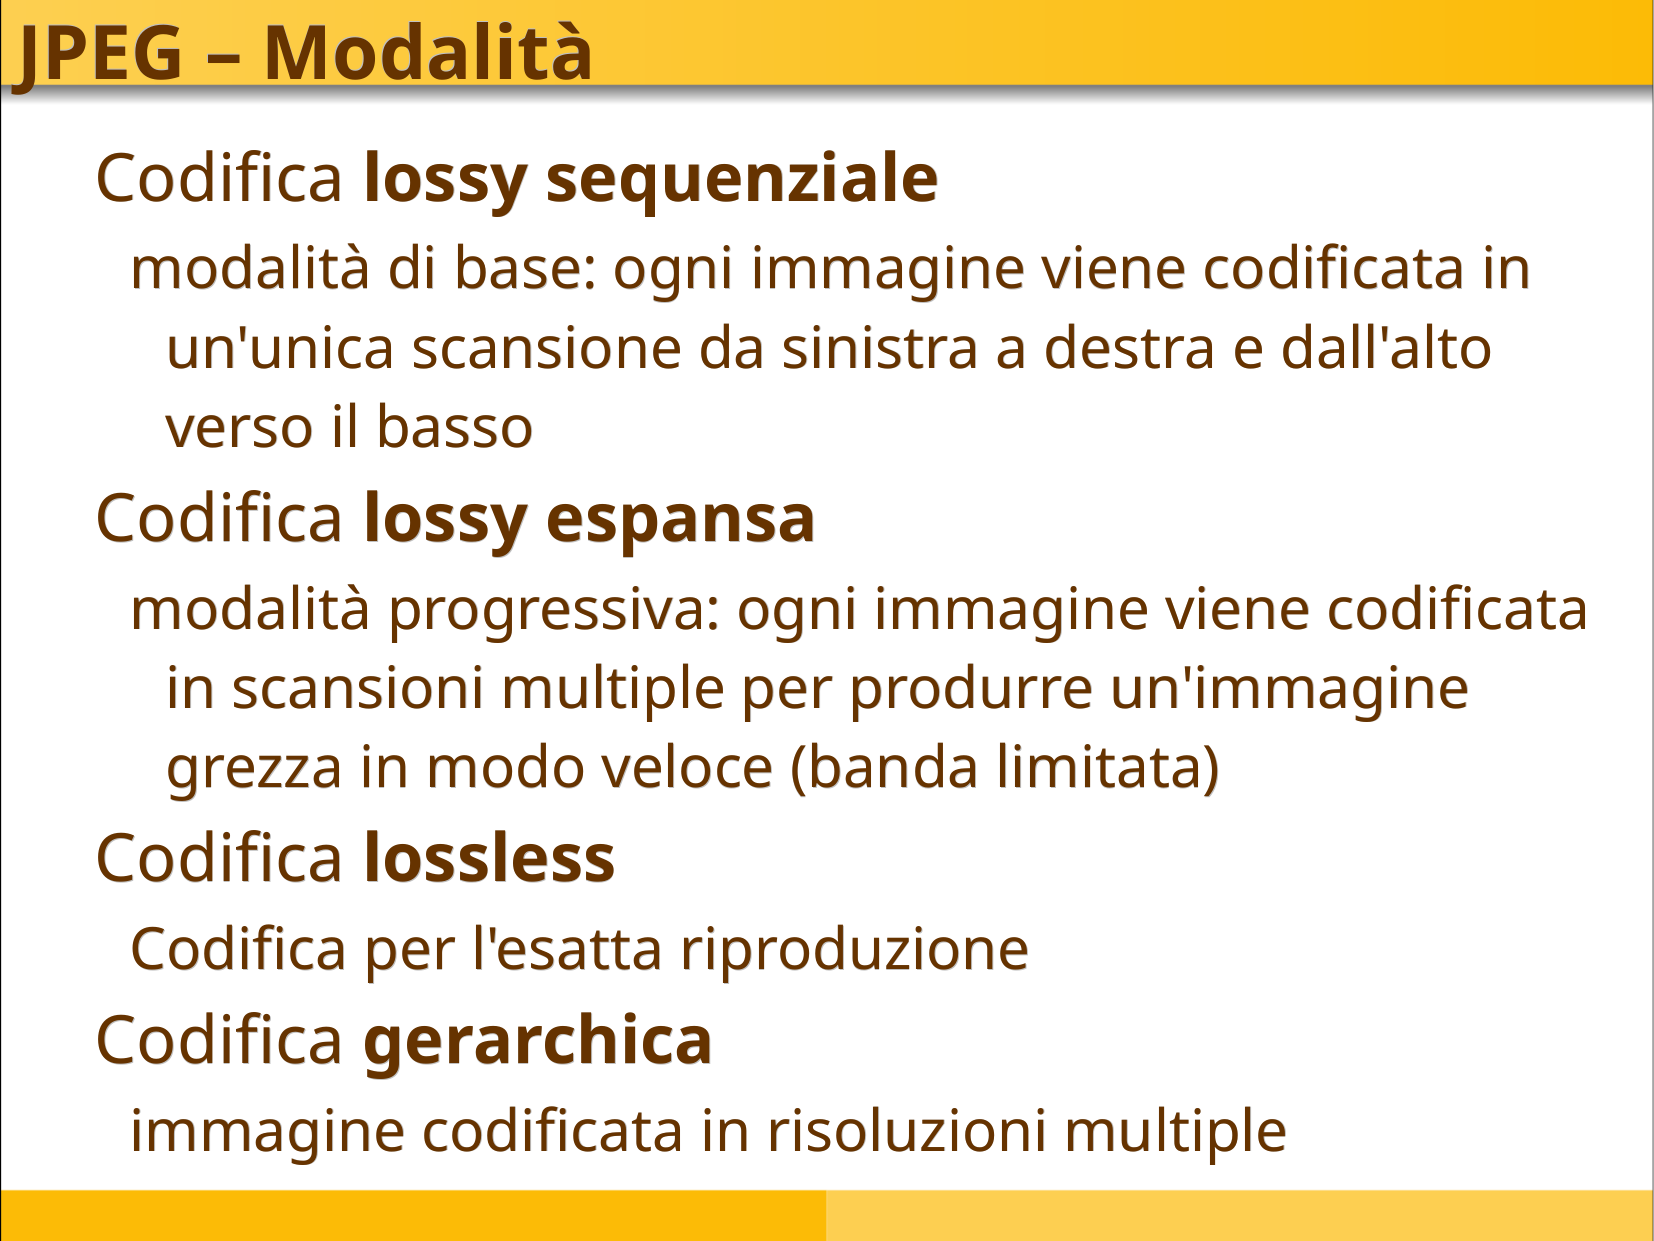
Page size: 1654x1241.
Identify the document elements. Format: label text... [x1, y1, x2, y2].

picture [0, 0, 1654, 1241]
list Codifica lossy sequenziale modalità di base: ogni immagine viene codificata in un'unica scansione da sinistra a destra e dall'alto verso il basso Codifica lossy espansa modalità progressiva: ogni immagine viene codificata in scansioni multiple per produrre un'immagine grezza in modo veloce (banda limitata) Codifica lossless Codifica per l'esatta riproduzione Codifica gerarchica immagine codificata in risoluzioni multiple [59, 129, 1595, 1149]
title JPEG – Modalità [0, 0, 1477, 87]
